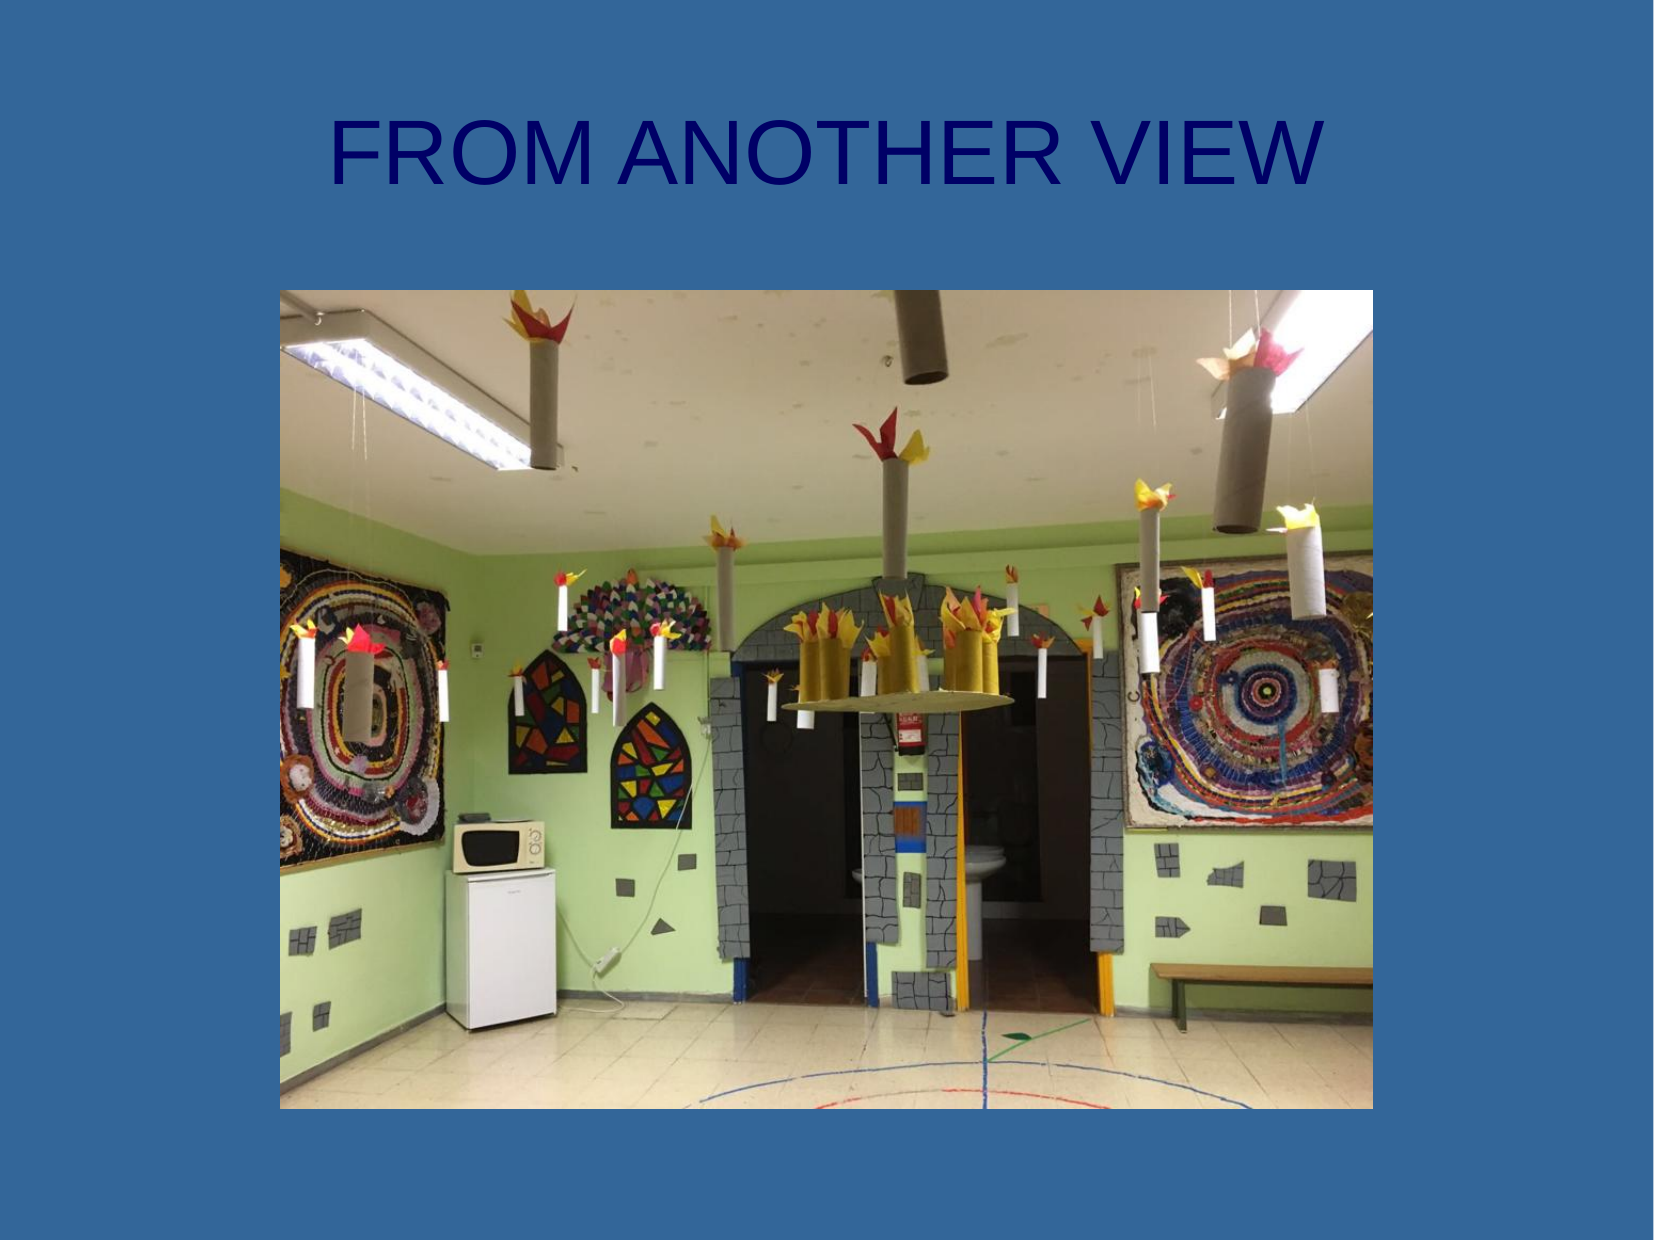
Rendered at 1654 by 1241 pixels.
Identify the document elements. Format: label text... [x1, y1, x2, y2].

picture [280, 290, 1373, 1109]
title FROM ANOTHER VIEW [82, 49, 1571, 257]
